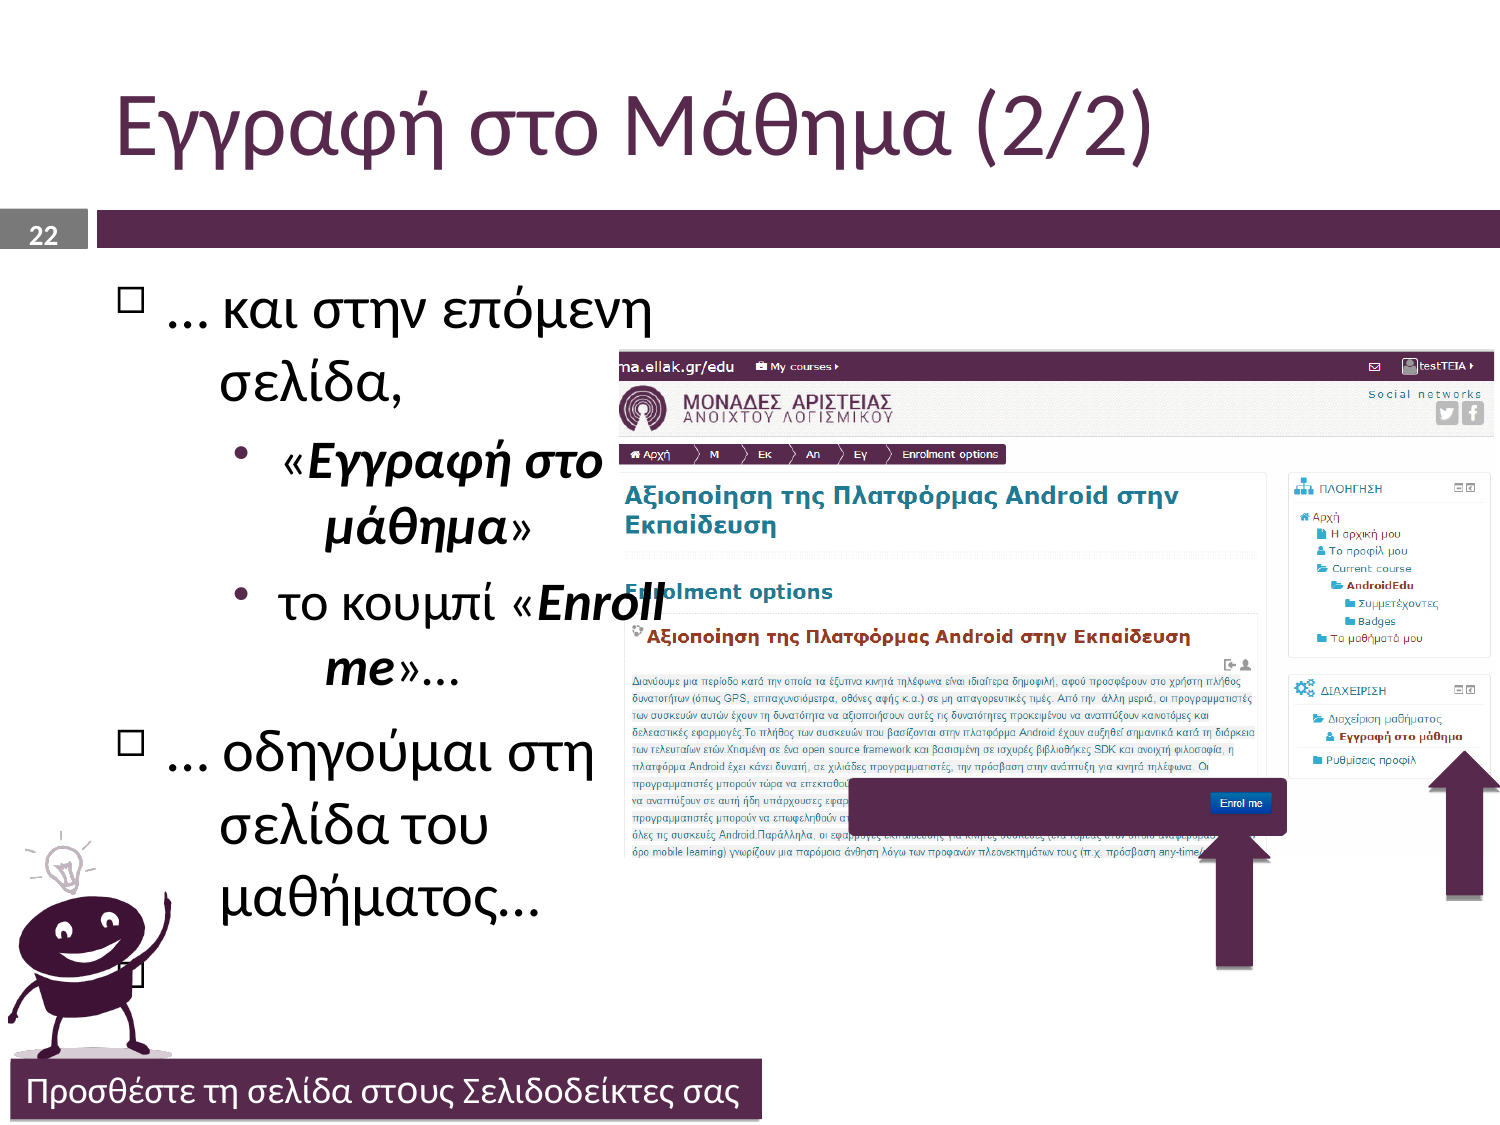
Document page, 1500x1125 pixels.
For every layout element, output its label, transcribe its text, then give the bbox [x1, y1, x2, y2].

list … και στην επόμενη σελίδα, «Εγγραφή στο μάθημα» το κουμπί «Enroll me»… … οδηγούμαι στη σελίδα του μαθήματος… [99, 260, 738, 1011]
picture [738, 349, 1495, 858]
picture [8, 831, 172, 1059]
title Εγγραφή στο Μάθημα (2/2) [99, 37, 1438, 201]
text_box [1429, 751, 1500, 895]
text_box Προσθέστε τη σελίδα στoυς Σελιδοδείκτες σας [10, 1058, 762, 1120]
text_box [0, 208, 88, 249]
text_box [1198, 822, 1270, 966]
picture [1483, 787, 1495, 858]
